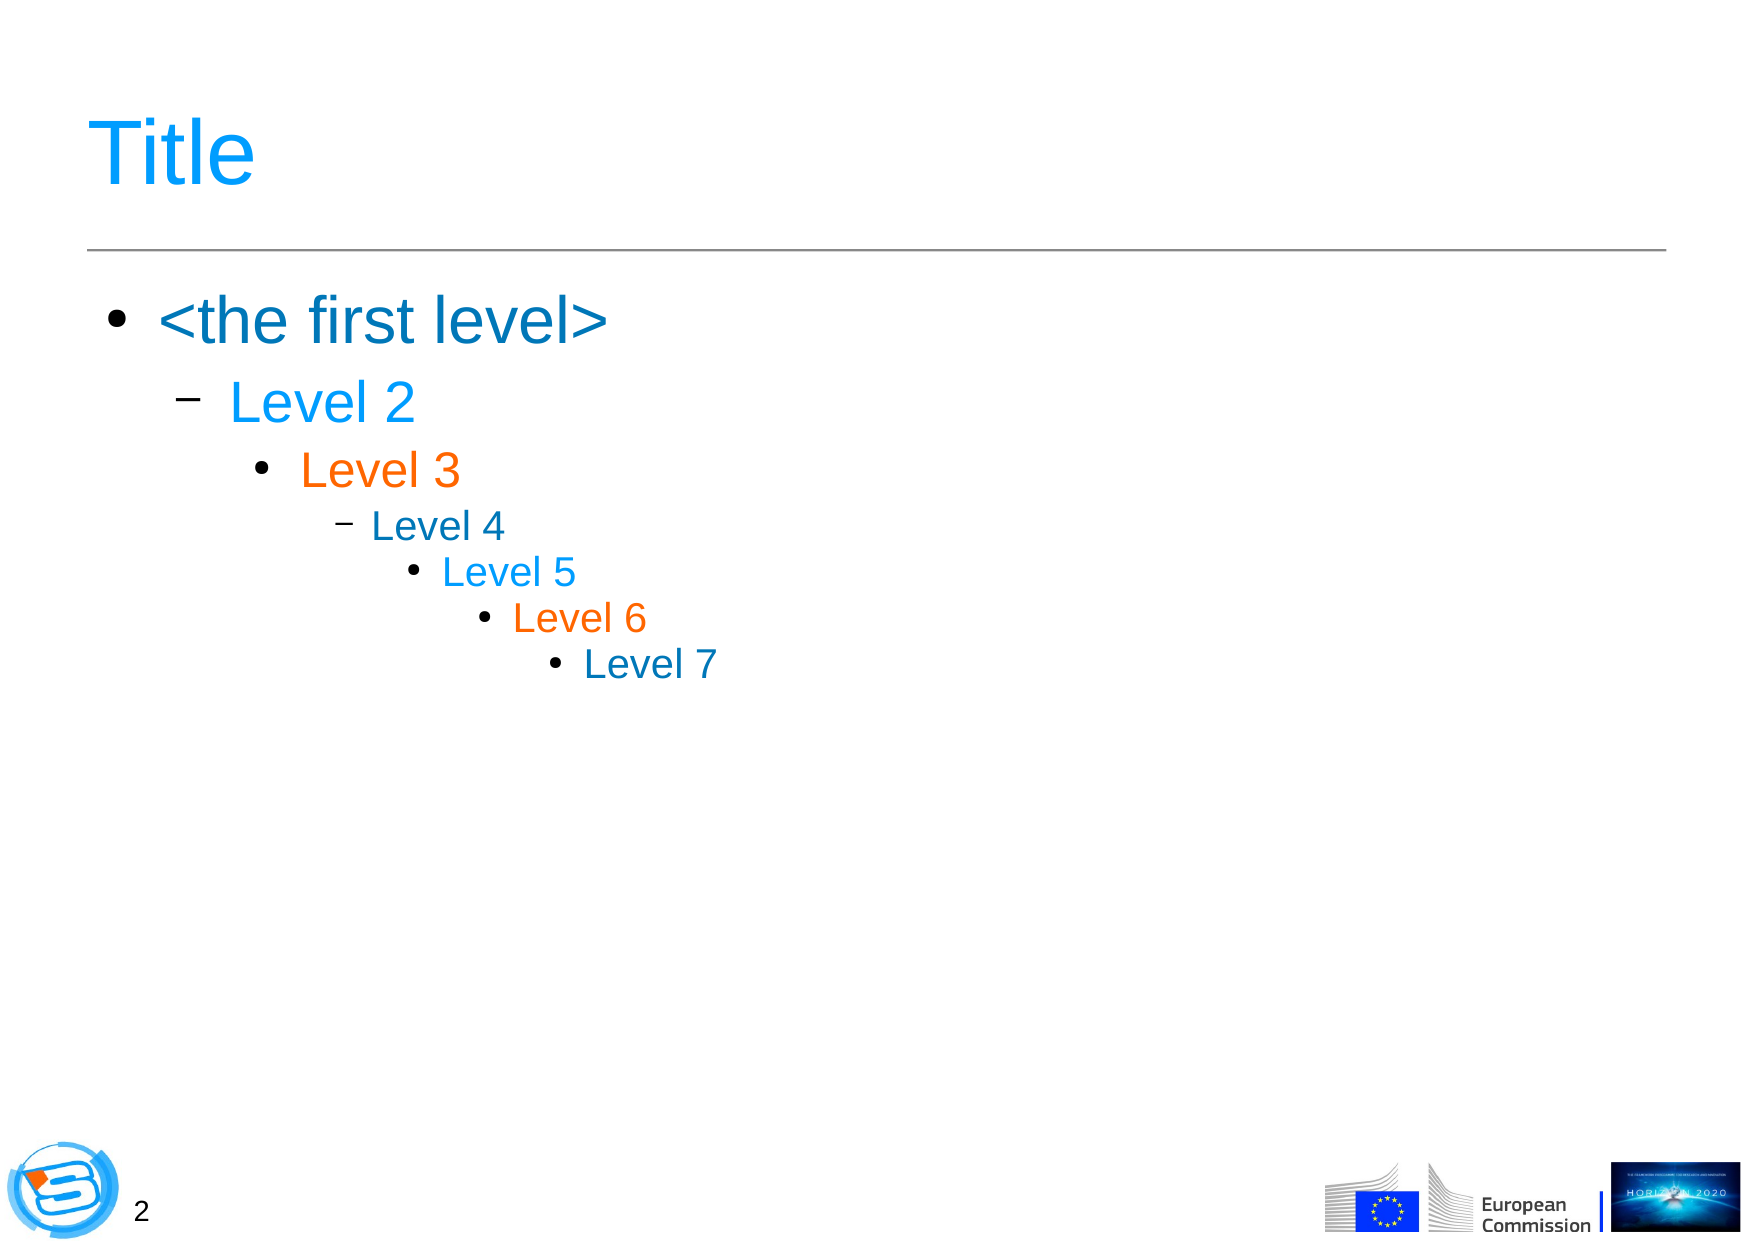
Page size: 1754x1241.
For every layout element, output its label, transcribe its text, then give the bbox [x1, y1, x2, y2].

picture [1325, 1162, 1603, 1232]
list <the first level> Level 2 Level 3 Level 4 Level 5 Level 6 Level 7 [87, 290, 1667, 1010]
picture [4, 1139, 122, 1241]
picture [1611, 1162, 1741, 1232]
title Title [87, 49, 1667, 257]
